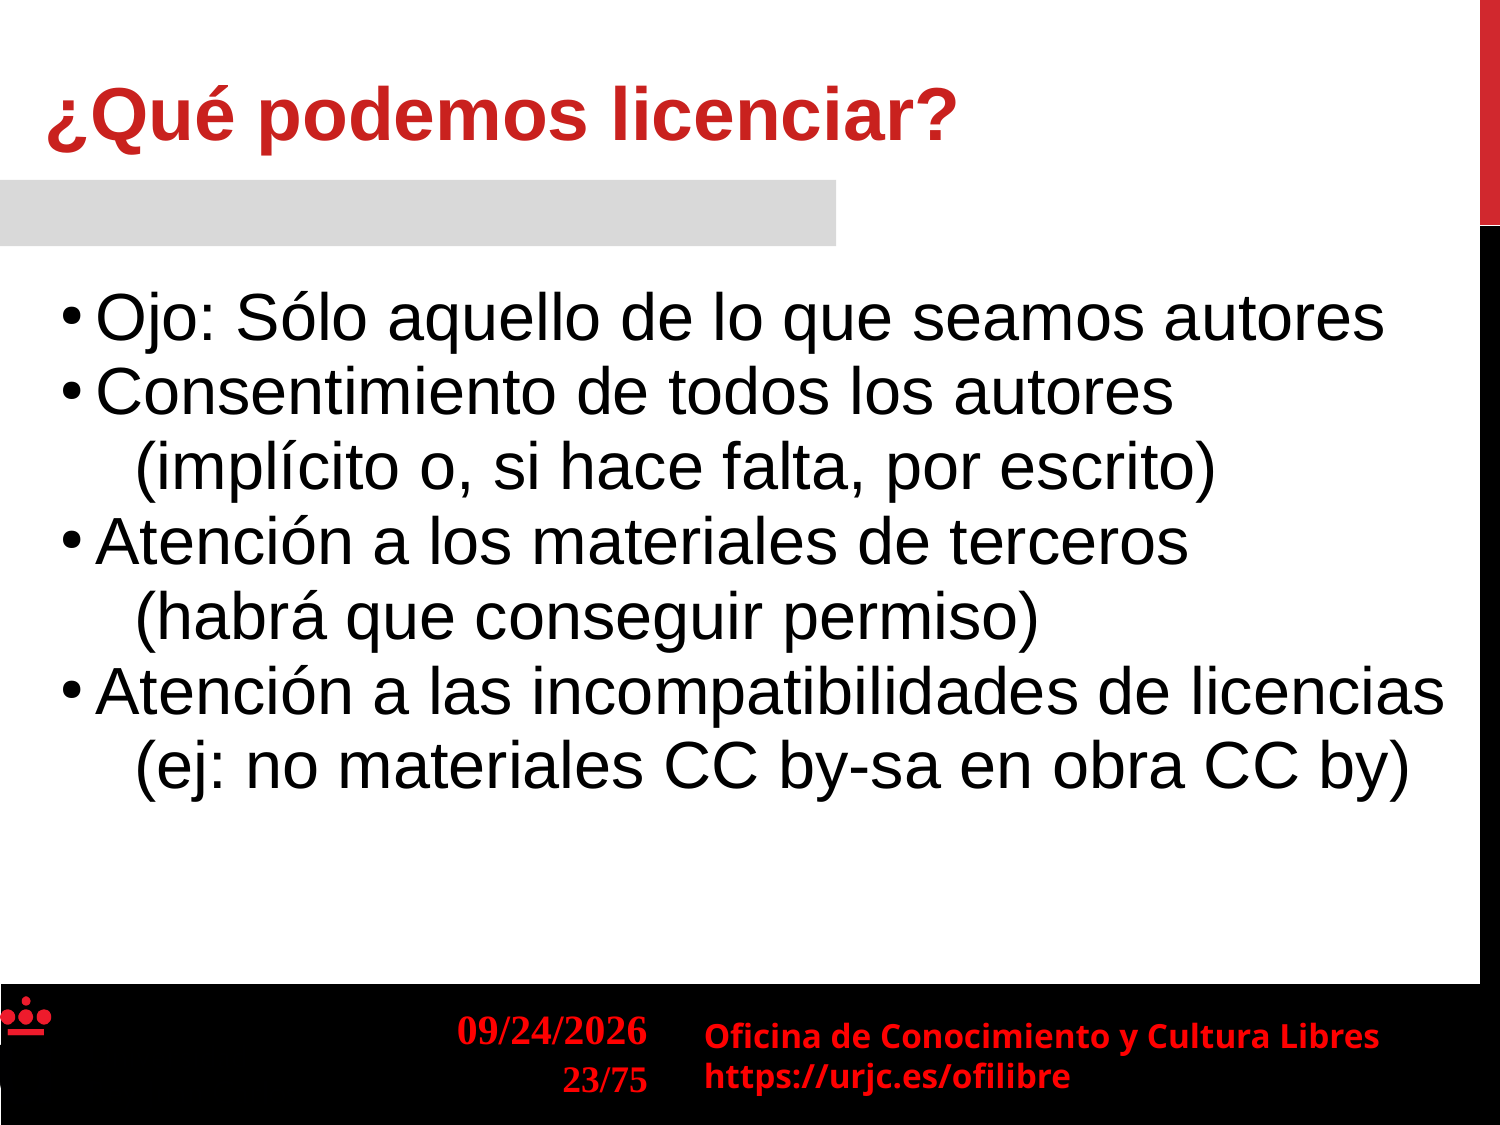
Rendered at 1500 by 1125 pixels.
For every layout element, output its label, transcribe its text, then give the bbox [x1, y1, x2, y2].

text_box ¿Qué podemos licenciar? [30, 64, 1306, 248]
text_box Ojo: Sólo aquello de lo que seamos autores Consentimiento de todos los autores (implícito o, si hace falta, por escrito) Atención a los materiales de terceros (habrá que conseguir permiso) Atención a las incompatibilidades de licencias (ej: no materiales CC by-sa en obra CC by) [45, 272, 1486, 811]
title [75, 15, 1425, 172]
